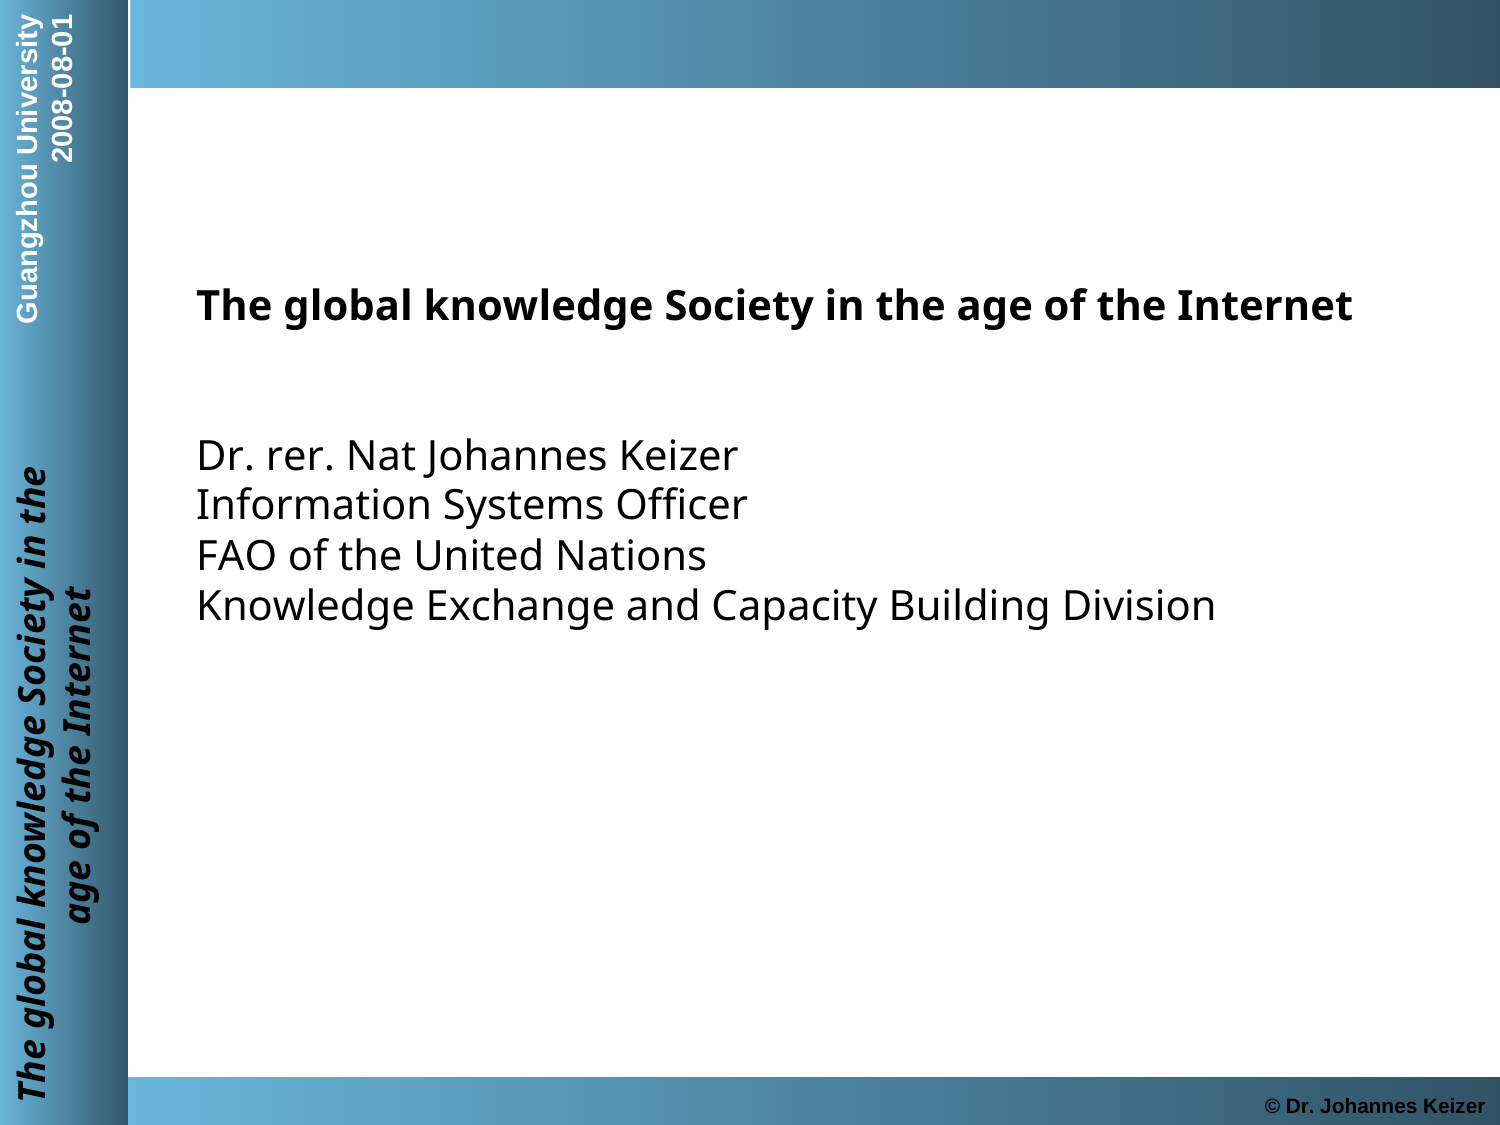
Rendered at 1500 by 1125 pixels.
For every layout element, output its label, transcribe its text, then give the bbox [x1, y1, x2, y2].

text_box The global knowledge Society in the age of the Internet Dr. rer. Nat Johannes Keizer Information Systems Officer FAO of the United Nations Knowledge Exchange and Capacity Building Division [181, 245, 1403, 661]
